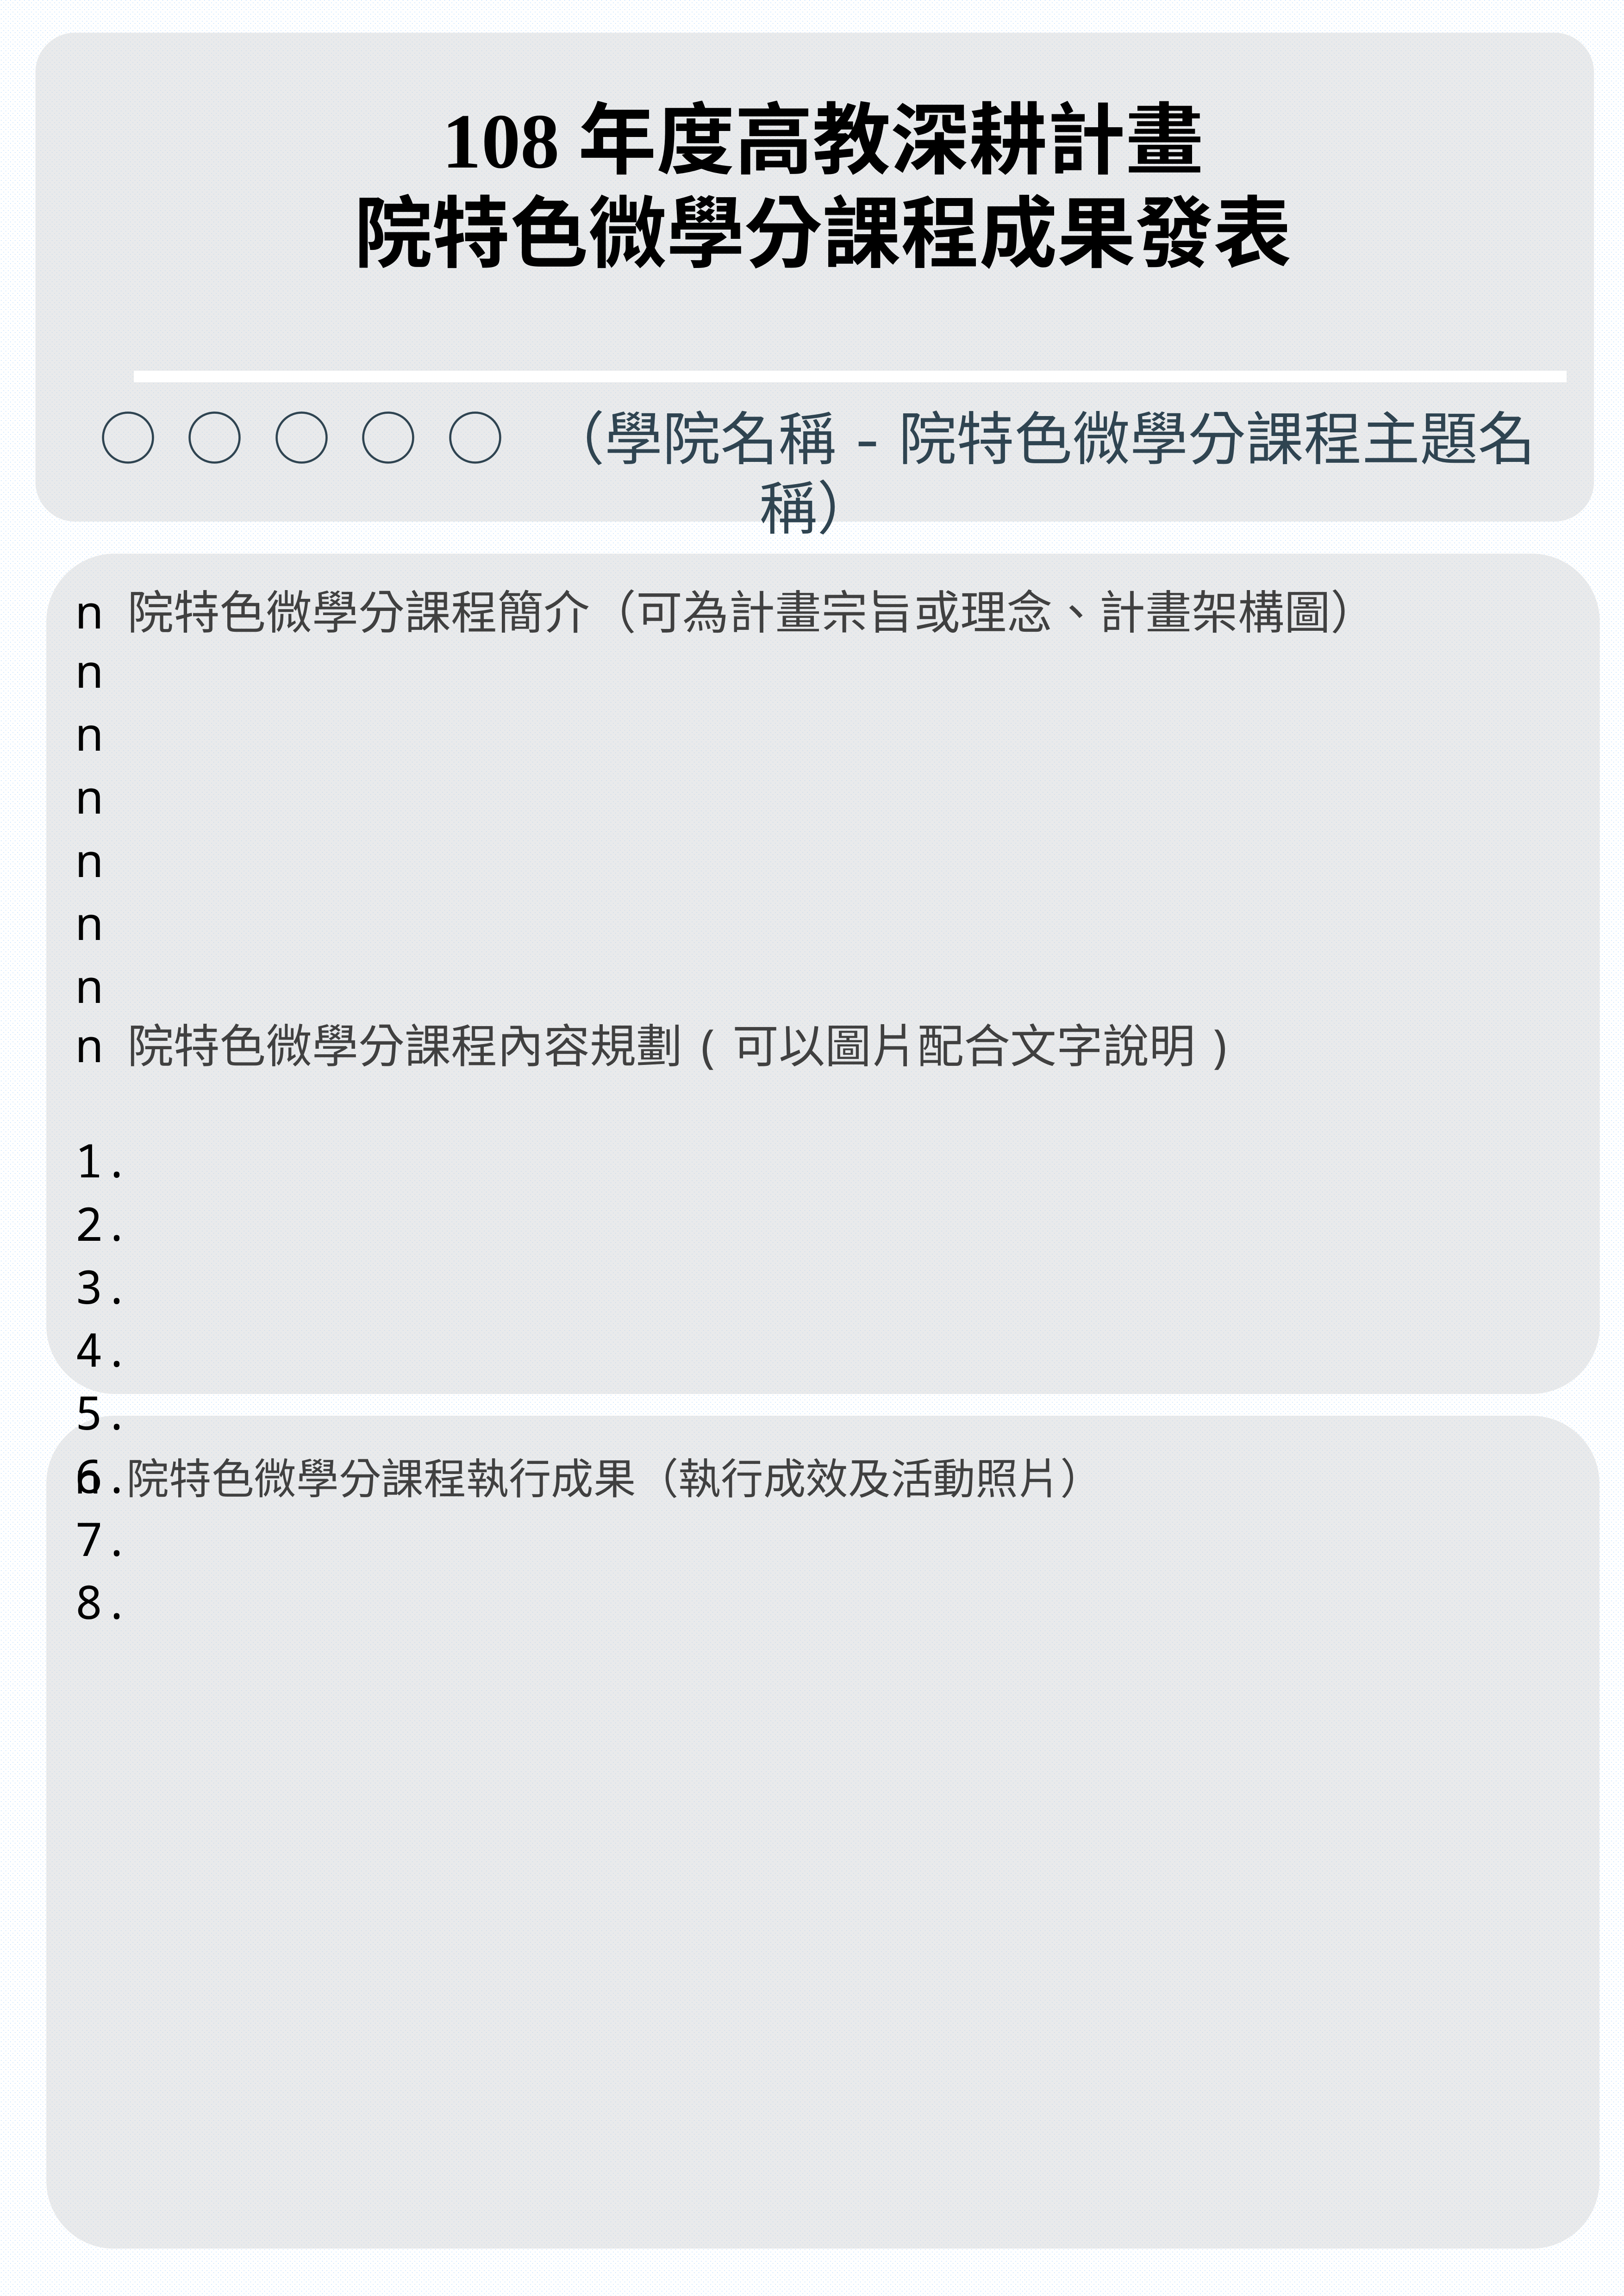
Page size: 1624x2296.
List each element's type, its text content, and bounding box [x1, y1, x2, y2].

text_box 108年度高教深耕計畫 院特色微學分課程成果發表 [79, 44, 1567, 323]
text_box [800, 504, 808, 510]
text_box 院特色微學分課程簡介（可為計畫宗旨或理念、計畫架構圖） 院特色微學分課程內容規劃(可以圖片配合文字說明) [68, 579, 1555, 1454]
text_box [800, 513, 808, 518]
text_box ○ ○ ○ ○ ○ （學院名稱-院特色微學分課程主題名稱） [74, 398, 1562, 476]
text_box [35, 32, 1594, 522]
text_box 院特色微學分課程執行成果（執行成效及活動照片） [68, 1448, 1555, 2192]
text_box [788, 513, 796, 518]
text_box [765, 509, 770, 522]
text_box [788, 504, 796, 510]
text_box [46, 1420, 1599, 2249]
text_box [46, 554, 1600, 1390]
